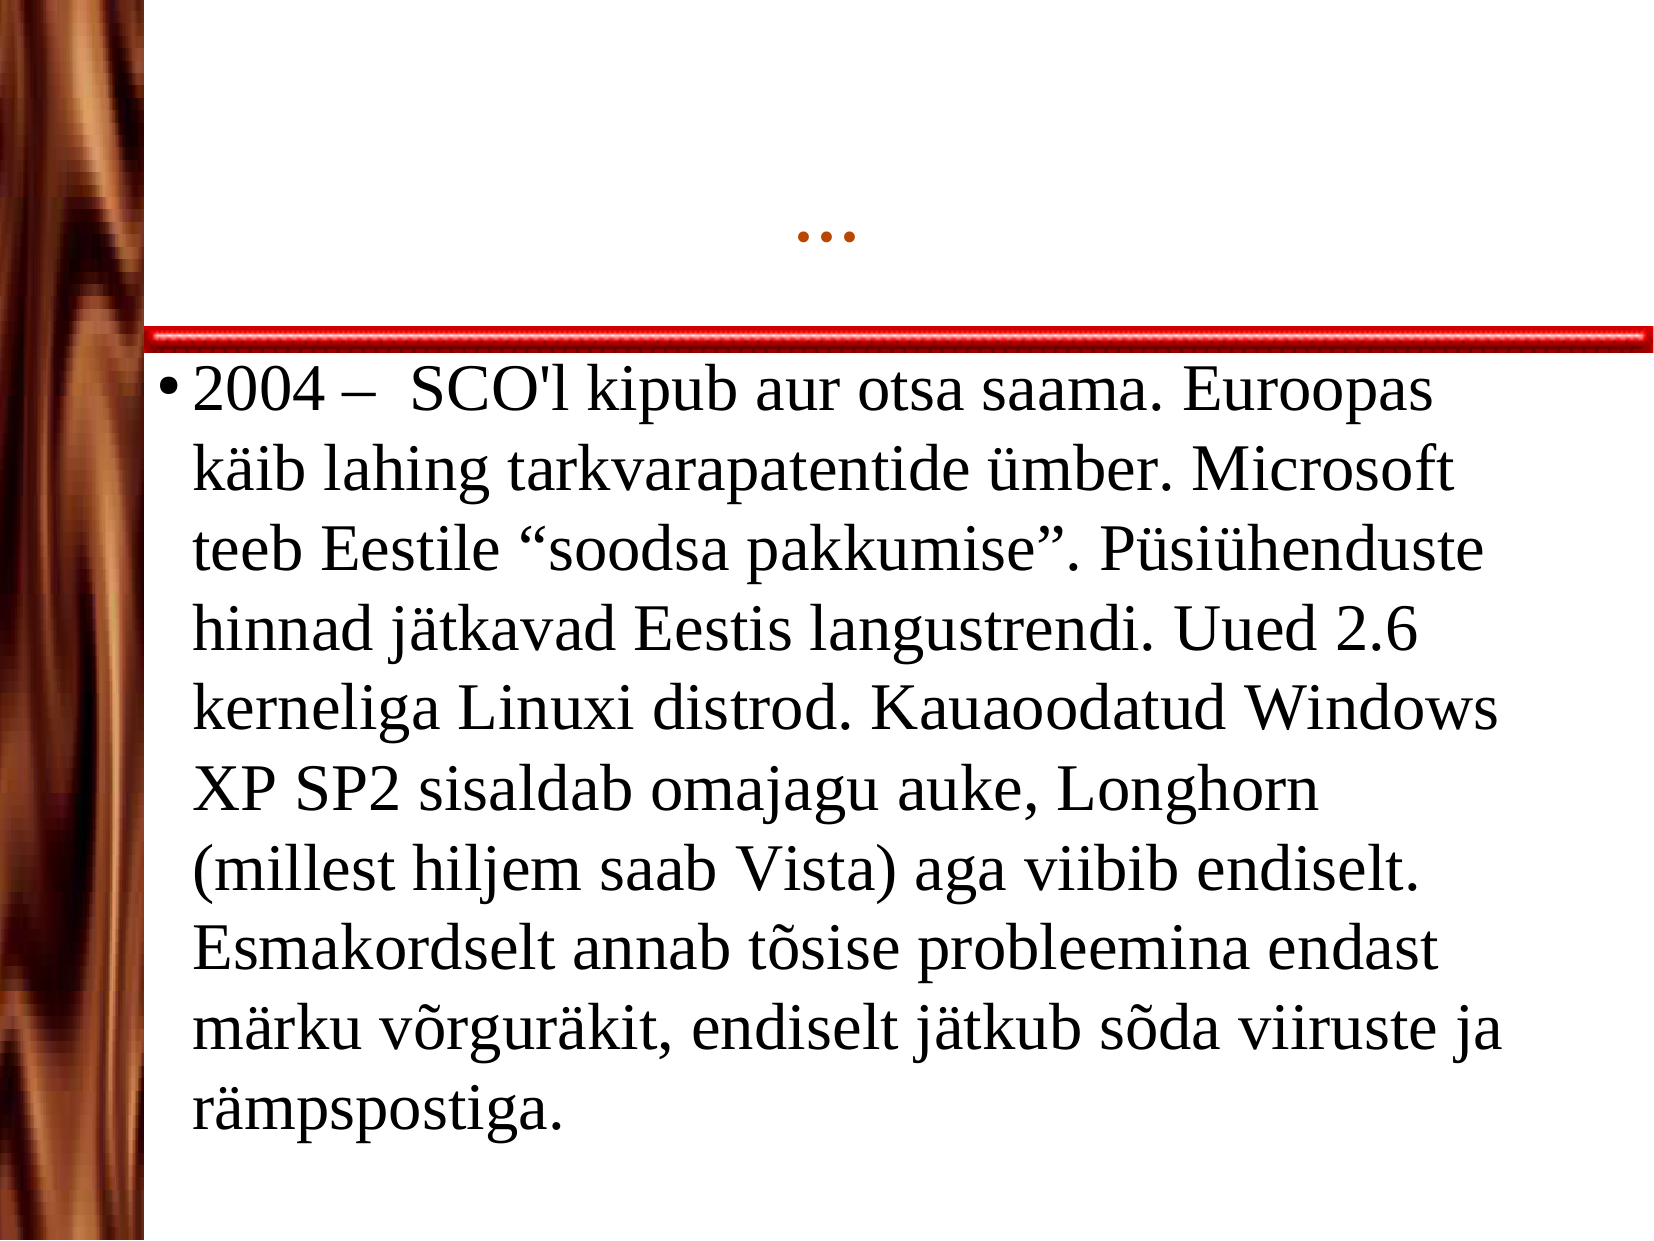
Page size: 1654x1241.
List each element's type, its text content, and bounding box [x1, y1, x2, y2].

title ... [121, 100, 1533, 312]
list 2004 – SCO'l kipub aur otsa saama. Euroopas käib lahing tarkvarapatentide ümber. Microsoft teeb Eestile “soodsa pakkumise”. Püsiühenduste hinnad jätkavad Eestis langustrendi. Uued 2.6 kerneliga Linuxi distrod. Kauaoodatud Windows XP SP2 sisaldab omajagu auke, Longhorn (millest hiljem saab Vista) aga viibib endiselt. Esmakordselt annab tõsise probleemina endast märku võrguräkit, endiselt jätkub sõda viiruste ja rämpspostiga. [121, 344, 1533, 1139]
picture [0, 0, 1654, 1240]
